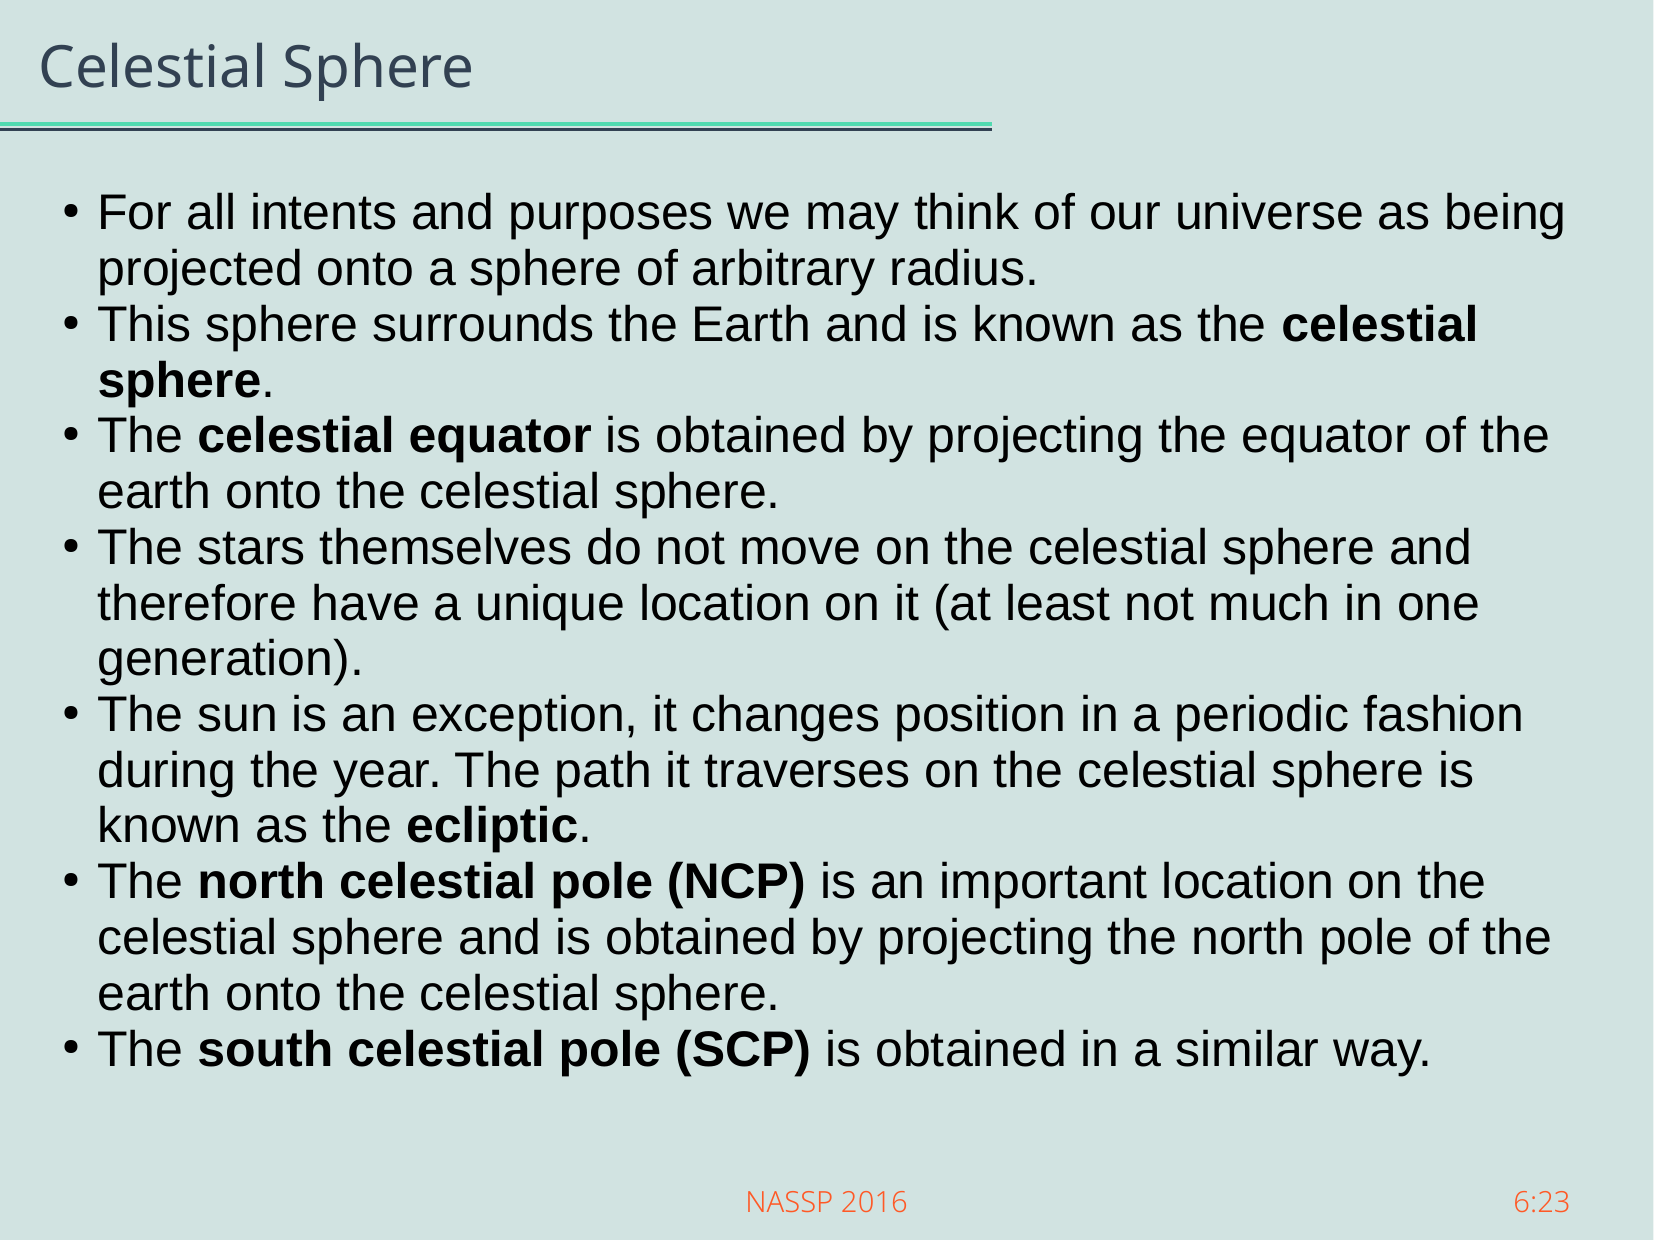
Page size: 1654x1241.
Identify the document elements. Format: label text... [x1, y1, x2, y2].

text_box For all intents and purposes we may think of our universe as being projected onto a sphere of arbitrary radius. This sphere surrounds the Earth and is known as the celestial sphere. The celestial equator is obtained by projecting the equator of the earth onto the celestial sphere. The stars themselves do not move on the celestial sphere and therefore have a unique location on it (at least not much in one generation). The sun is an exception, it changes position in a periodic fashion during the year. The path it traverses on the celestial sphere is known as the ecliptic. The north celestial pole (NCP) is an important location on the celestial sphere and is obtained by projecting the north pole of the earth onto the celestial sphere. The south celestial pole (SCP) is obtained in a similar way. [47, 177, 1619, 1084]
text_box Celestial Sphere [23, 17, 1063, 101]
